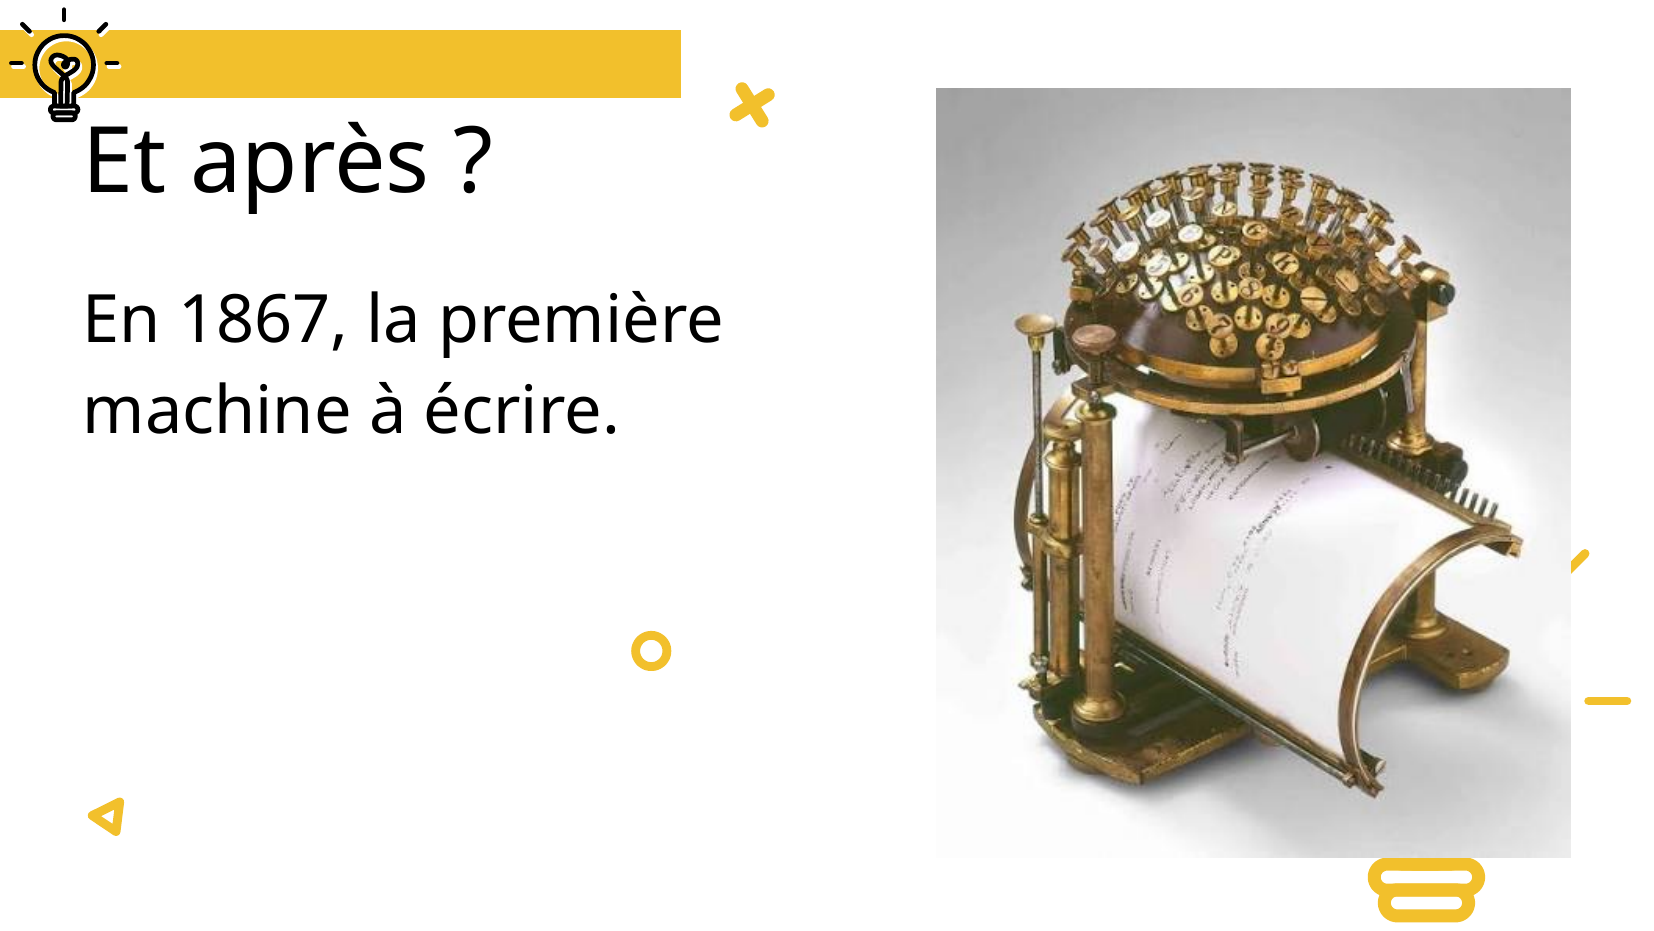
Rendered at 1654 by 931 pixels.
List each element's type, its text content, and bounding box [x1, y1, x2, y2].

list En 1867, la première machine à écrire. [82, 271, 936, 857]
picture [936, 88, 1571, 858]
title Et après ? [82, 94, 936, 250]
